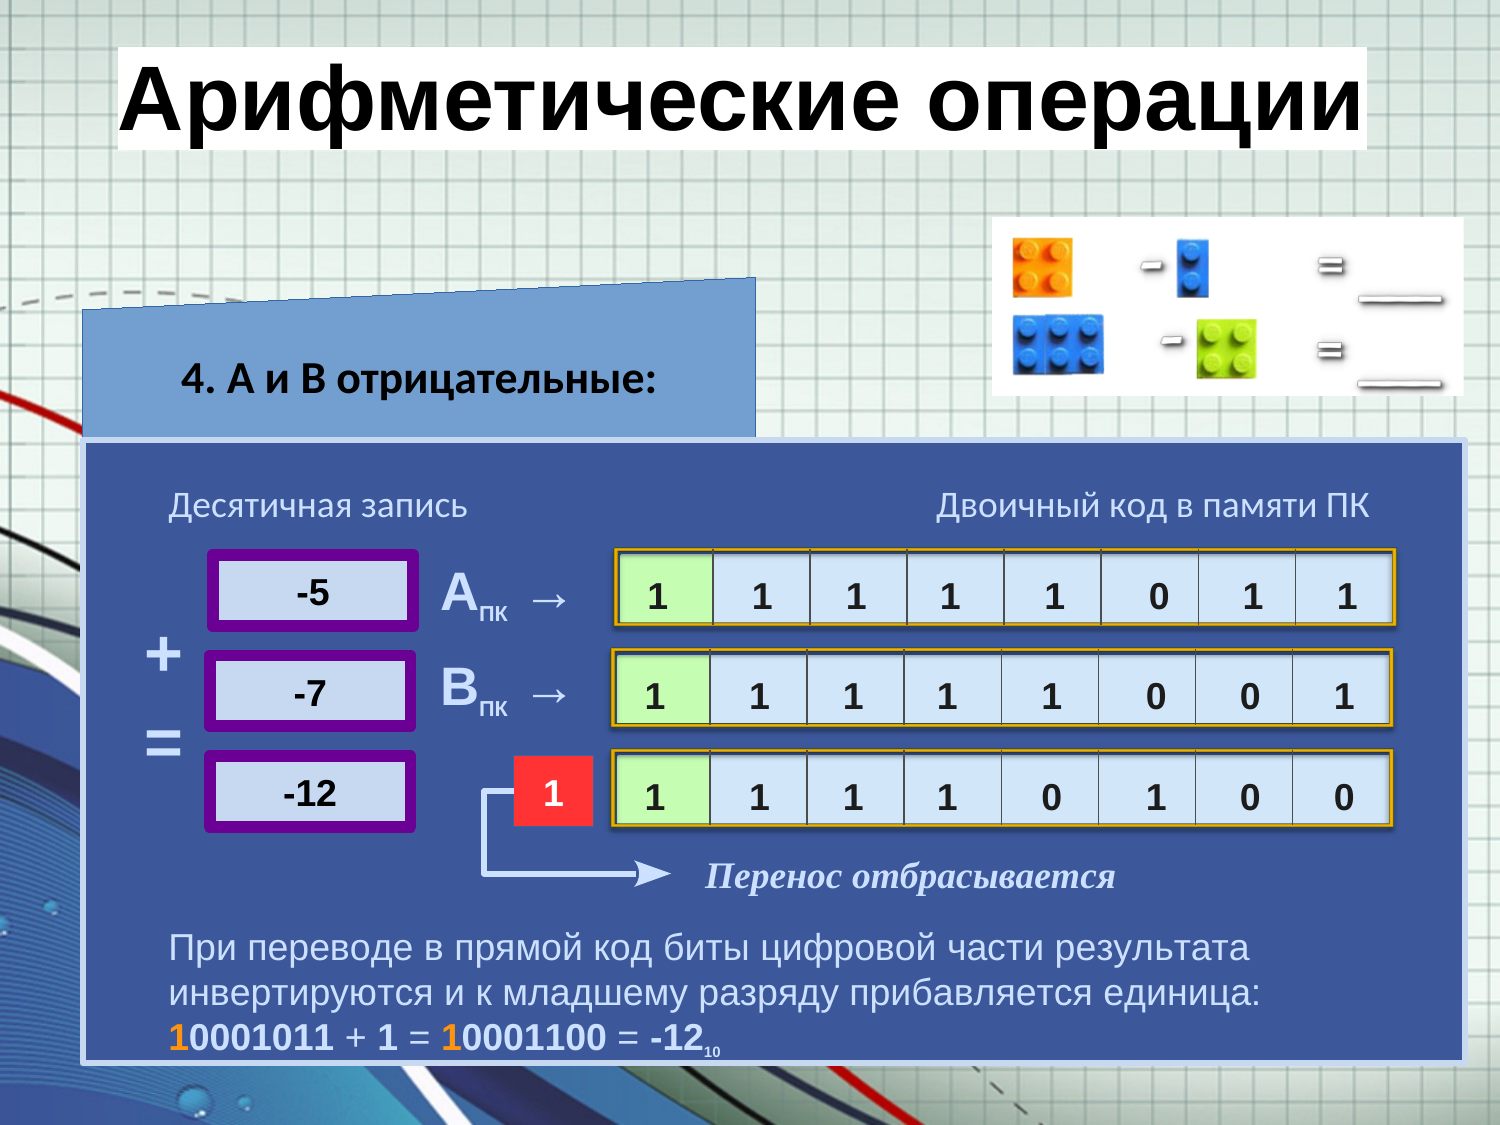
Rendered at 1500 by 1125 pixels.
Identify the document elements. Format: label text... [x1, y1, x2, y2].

text_box 1 1 1 1 1 0 0 1 [629, 664, 1372, 725]
text_box АПК → [425, 549, 603, 634]
text_box Перенос отбрасывается [671, 843, 1158, 904]
text_box [82, 440, 1465, 1063]
text_box При переводе в прямой код биты цифровой части результата инвертируются и к младшему разряду прибавляется единица: 10001011 + 1 = 10001100 = -1210 [153, 915, 1406, 1069]
text_box 1 1 1 1 1 0 1 1 [632, 564, 1375, 625]
text_box + [129, 602, 210, 690]
picture [0, 0, 1500, 1125]
text_box Десятичная запись [153, 472, 497, 544]
text_box -5 [212, 555, 414, 626]
text_box = [129, 690, 210, 786]
text_box -12 [209, 755, 411, 827]
title Арифметические операции [103, 30, 1397, 172]
text_box -7 [210, 655, 411, 727]
text_box Двоичный код в памяти ПК [921, 472, 1394, 578]
text_box 4. А и В отрицательные: [82, 277, 756, 437]
text_box 1 [513, 755, 594, 827]
text_box 1 1 1 1 0 1 0 0 [629, 764, 1372, 826]
text_box ВПК → [425, 643, 603, 728]
